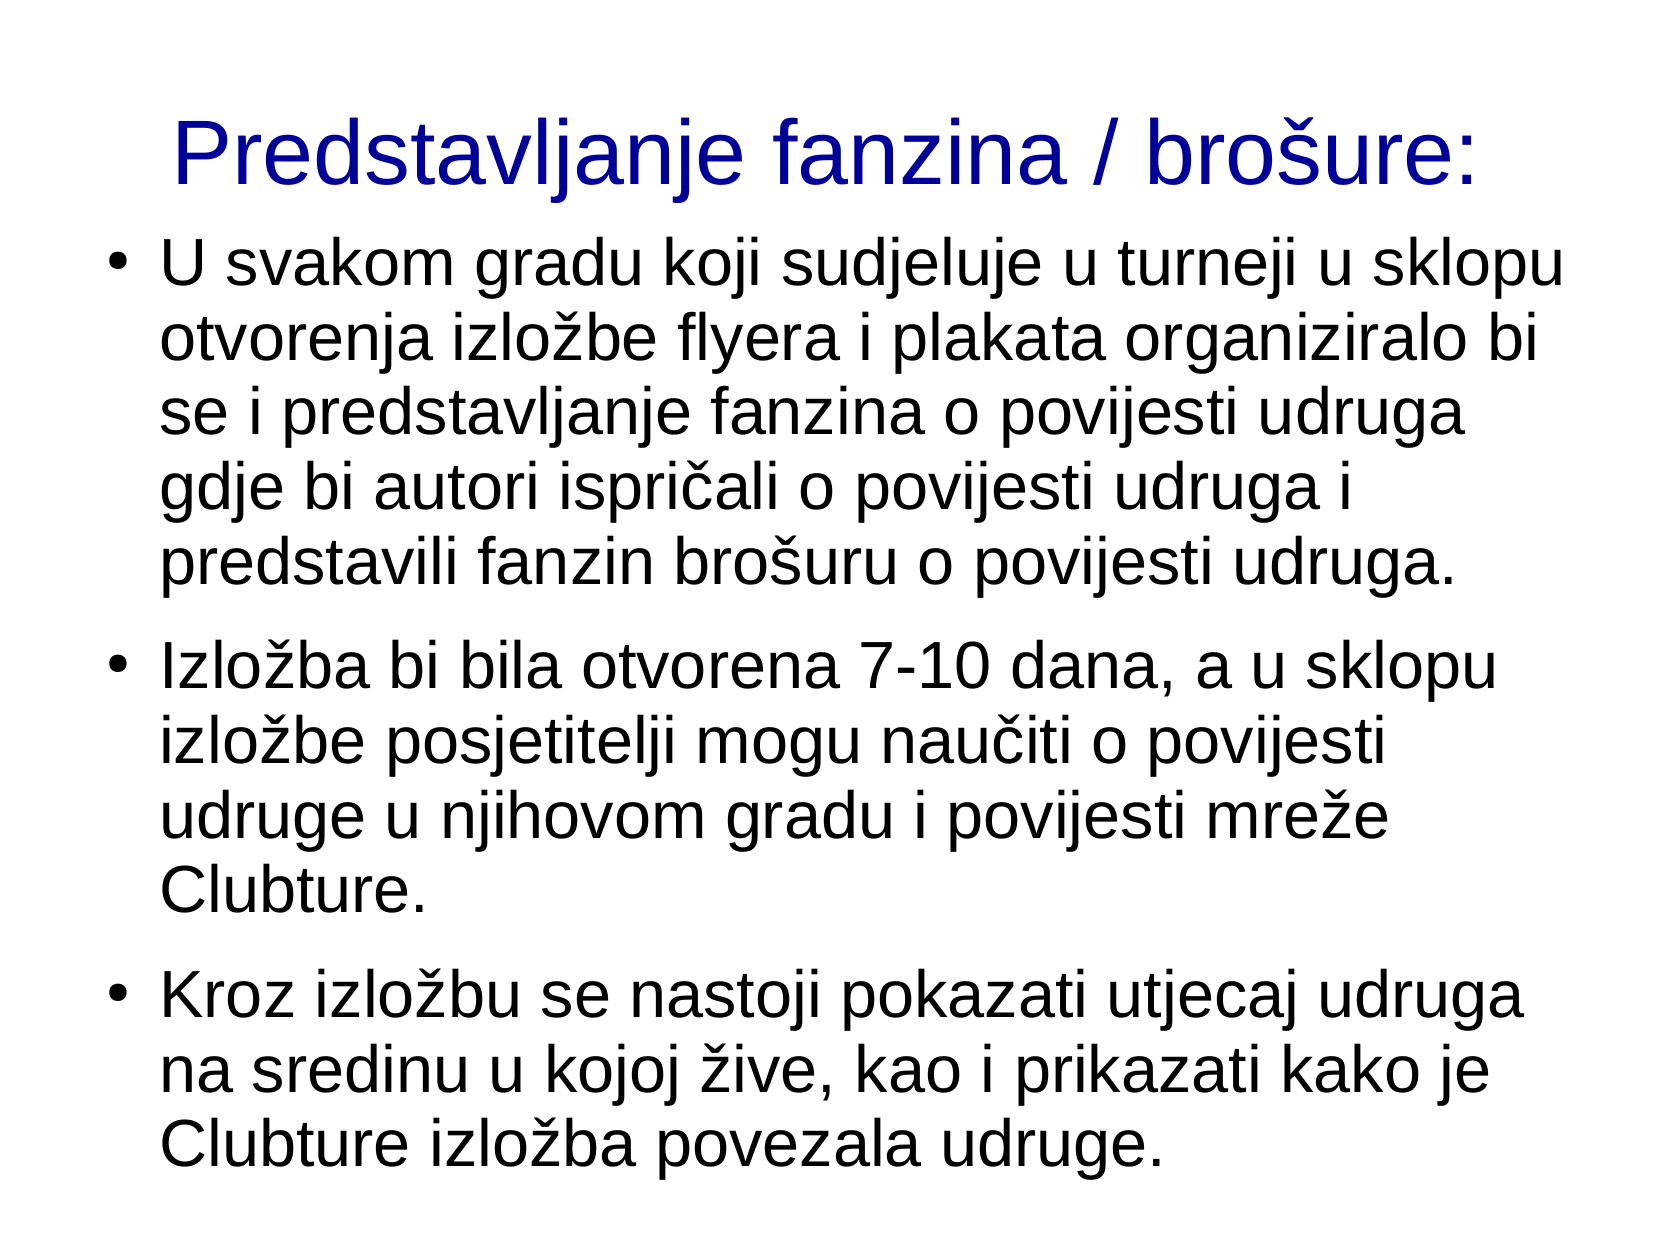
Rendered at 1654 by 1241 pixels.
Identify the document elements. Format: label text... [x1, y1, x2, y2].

title Predstavljanje fanzina / brošure: [82, 49, 1571, 257]
list U svakom gradu koji sudjeluje u turneji u sklopu otvorenja izložbe flyera i plakata organiziralo bi se i predstavljanje fanzina o povijesti udruga gdje bi autori ispričali o povijesti udruga i predstavili fanzin brošuru o povijesti udruga. Izložba bi bila otvorena 7-10 dana, a u sklopu izložbe posjetitelji mogu naučiti o povijesti udruge u njihovom gradu i povijesti mreže Clubture. Kroz izložbu se nastoji pokazati utjecaj udruga na sredinu u kojoj žive, kao i prikazati kako je Clubture izložba povezala udruge. [88, 224, 1577, 1182]
